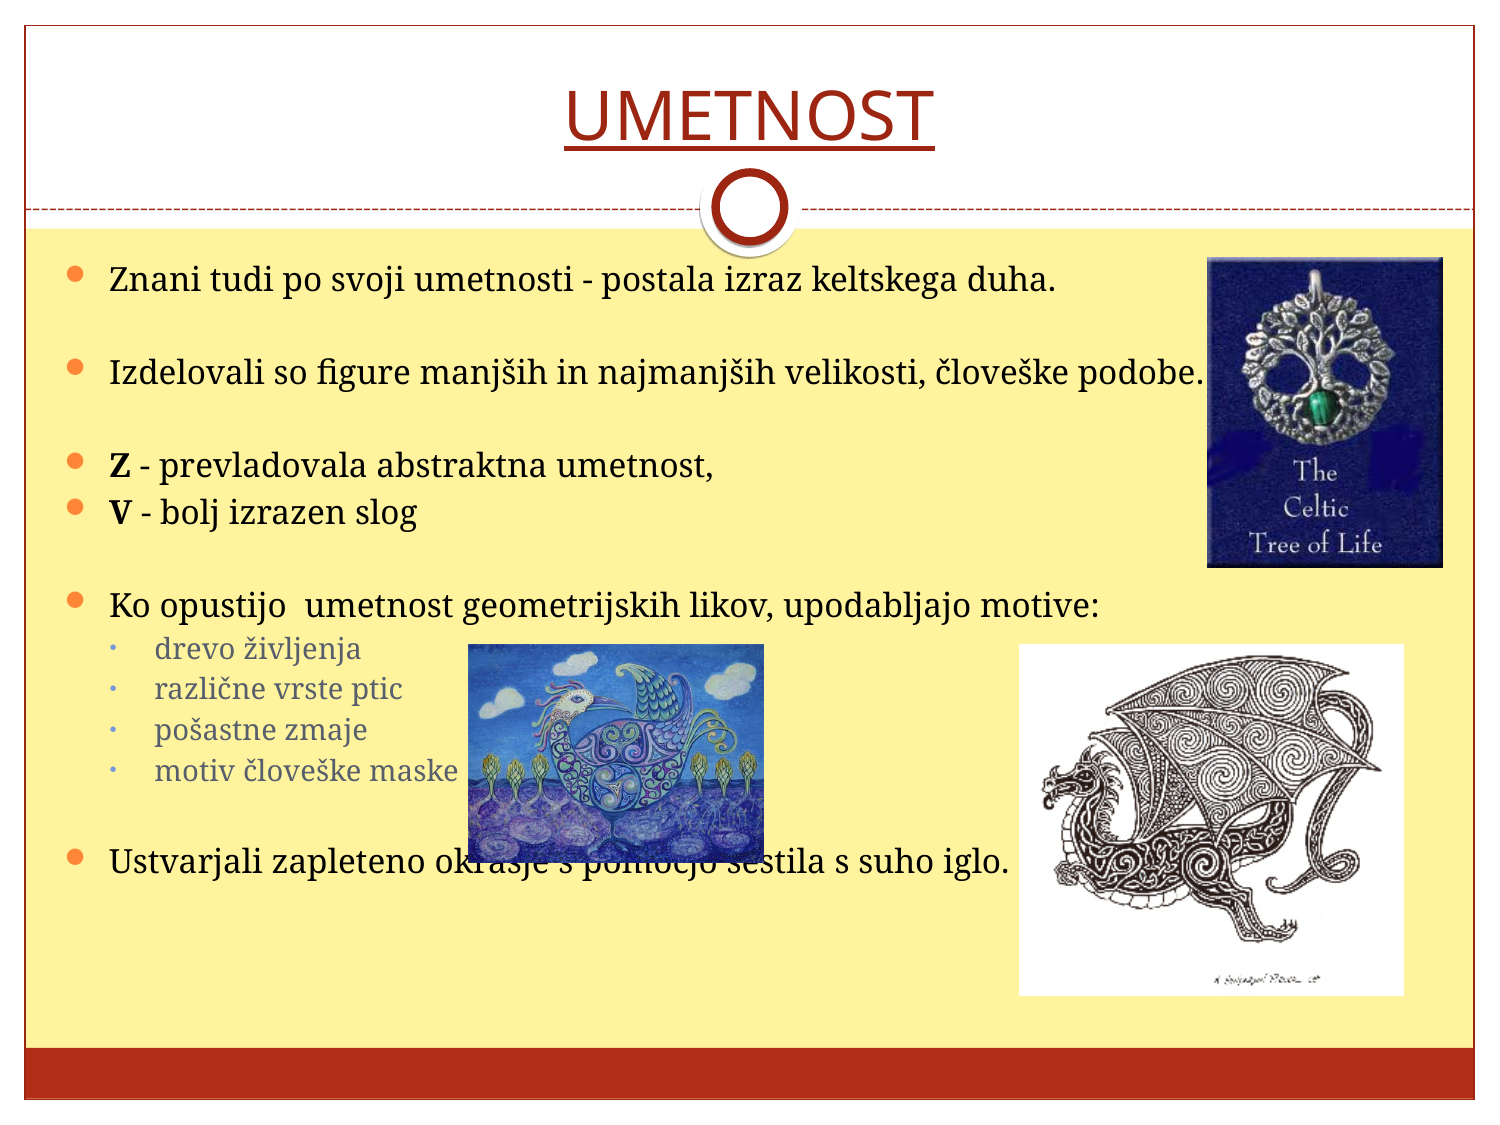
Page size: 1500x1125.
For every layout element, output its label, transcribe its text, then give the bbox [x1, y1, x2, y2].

picture [1019, 644, 1404, 997]
picture [468, 644, 764, 863]
list Znani tudi po svoji umetnosti - postala izraz keltskega duha. Izdelovali so figure manjših in najmanjših velikosti, človeške podobe… Z - prevladovala abstraktna umetnost, V - bolj izrazen slog Ko opustijo umetnost geometrijskih likov, upodabljajo motive: drevo življenja različne vrste ptic pošastne zmaje motiv človeške maske Ustvarjali zapleteno okrasje s pomočjo šestila s suho iglo. [49, 250, 1445, 1001]
title UMETNOST [49, 37, 1450, 162]
picture [1207, 257, 1443, 568]
